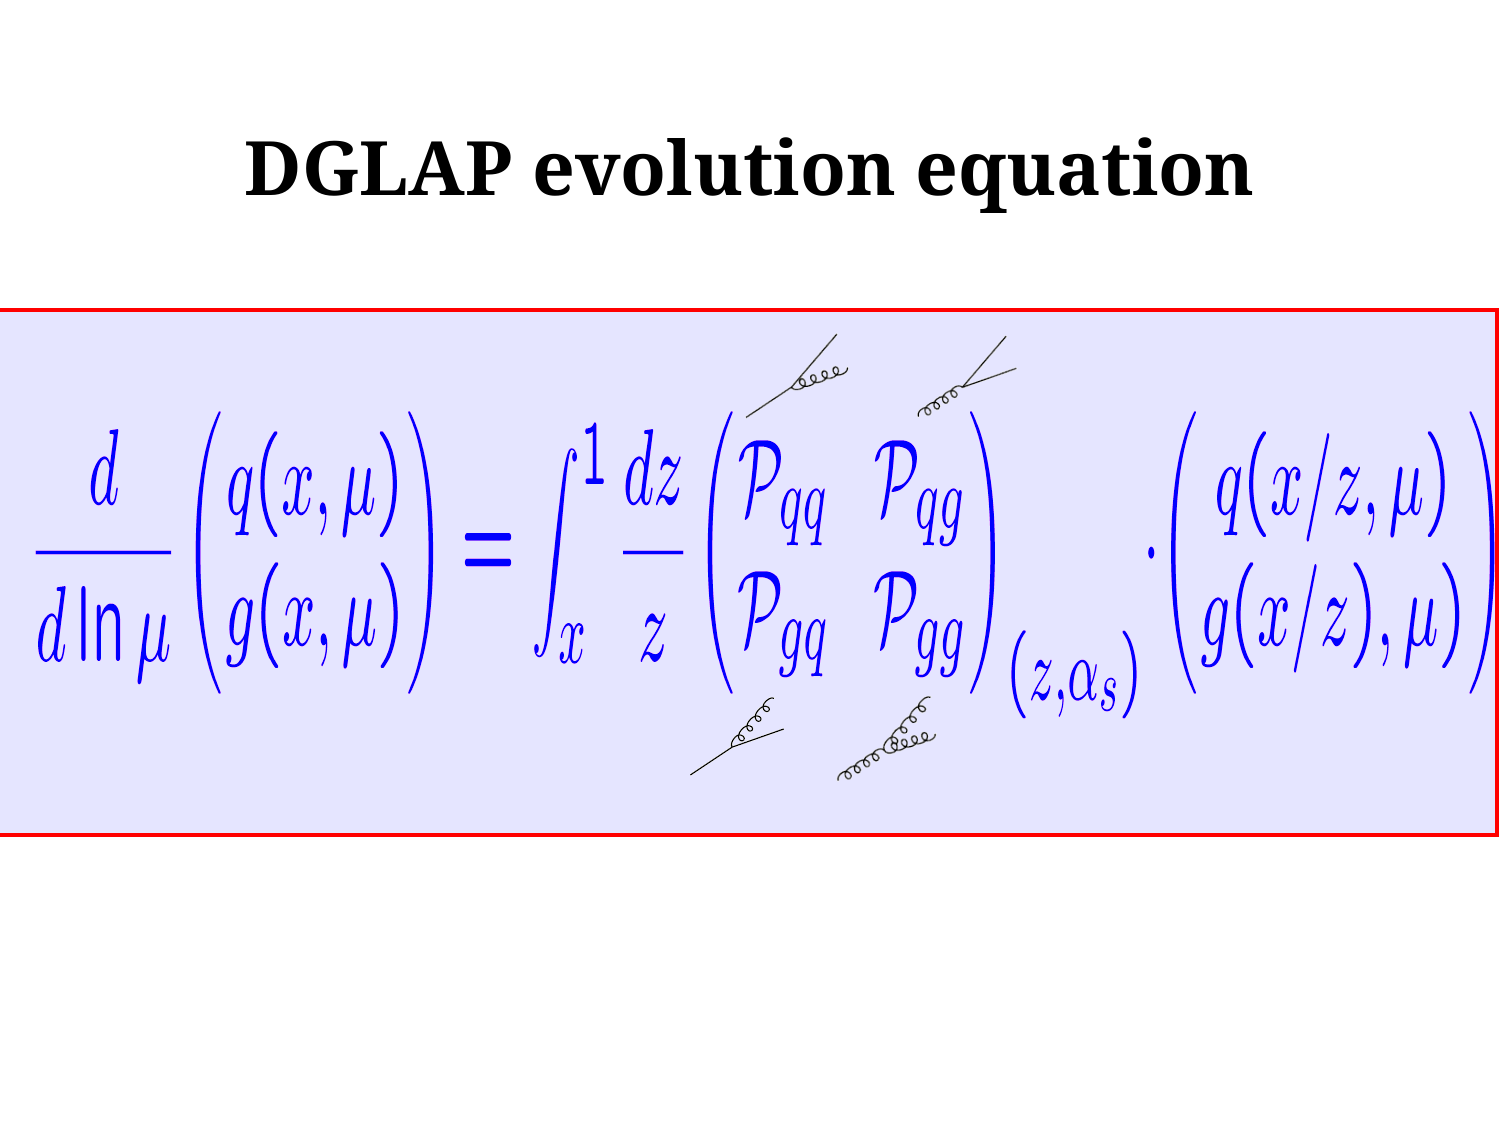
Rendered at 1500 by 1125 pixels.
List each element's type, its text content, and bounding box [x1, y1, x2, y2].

picture [34, 320, 1497, 796]
text_box [0, 309, 1497, 835]
text_box DGLAP evolution equation [37, 112, 1463, 218]
